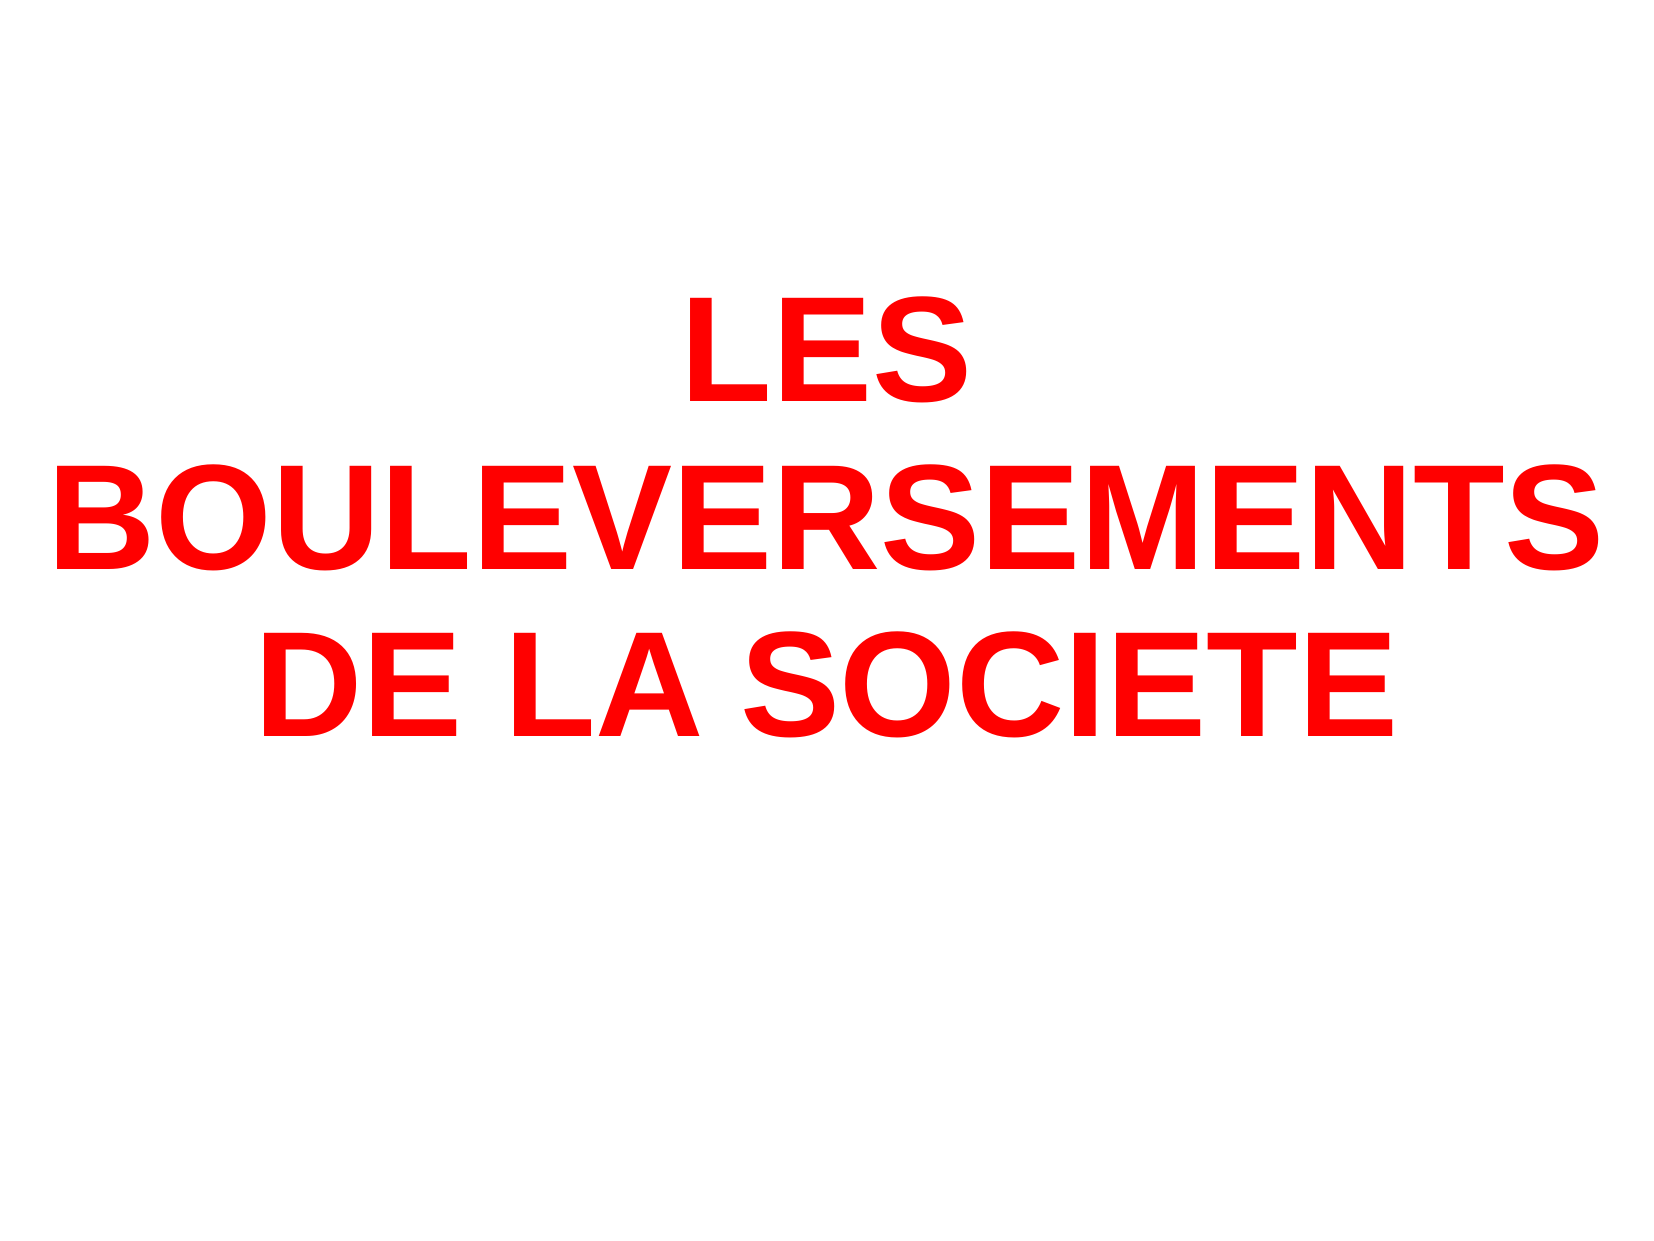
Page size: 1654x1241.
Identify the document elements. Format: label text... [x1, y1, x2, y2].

title LES BOULEVERSEMENTS DE LA SOCIETE [29, 265, 1625, 769]
